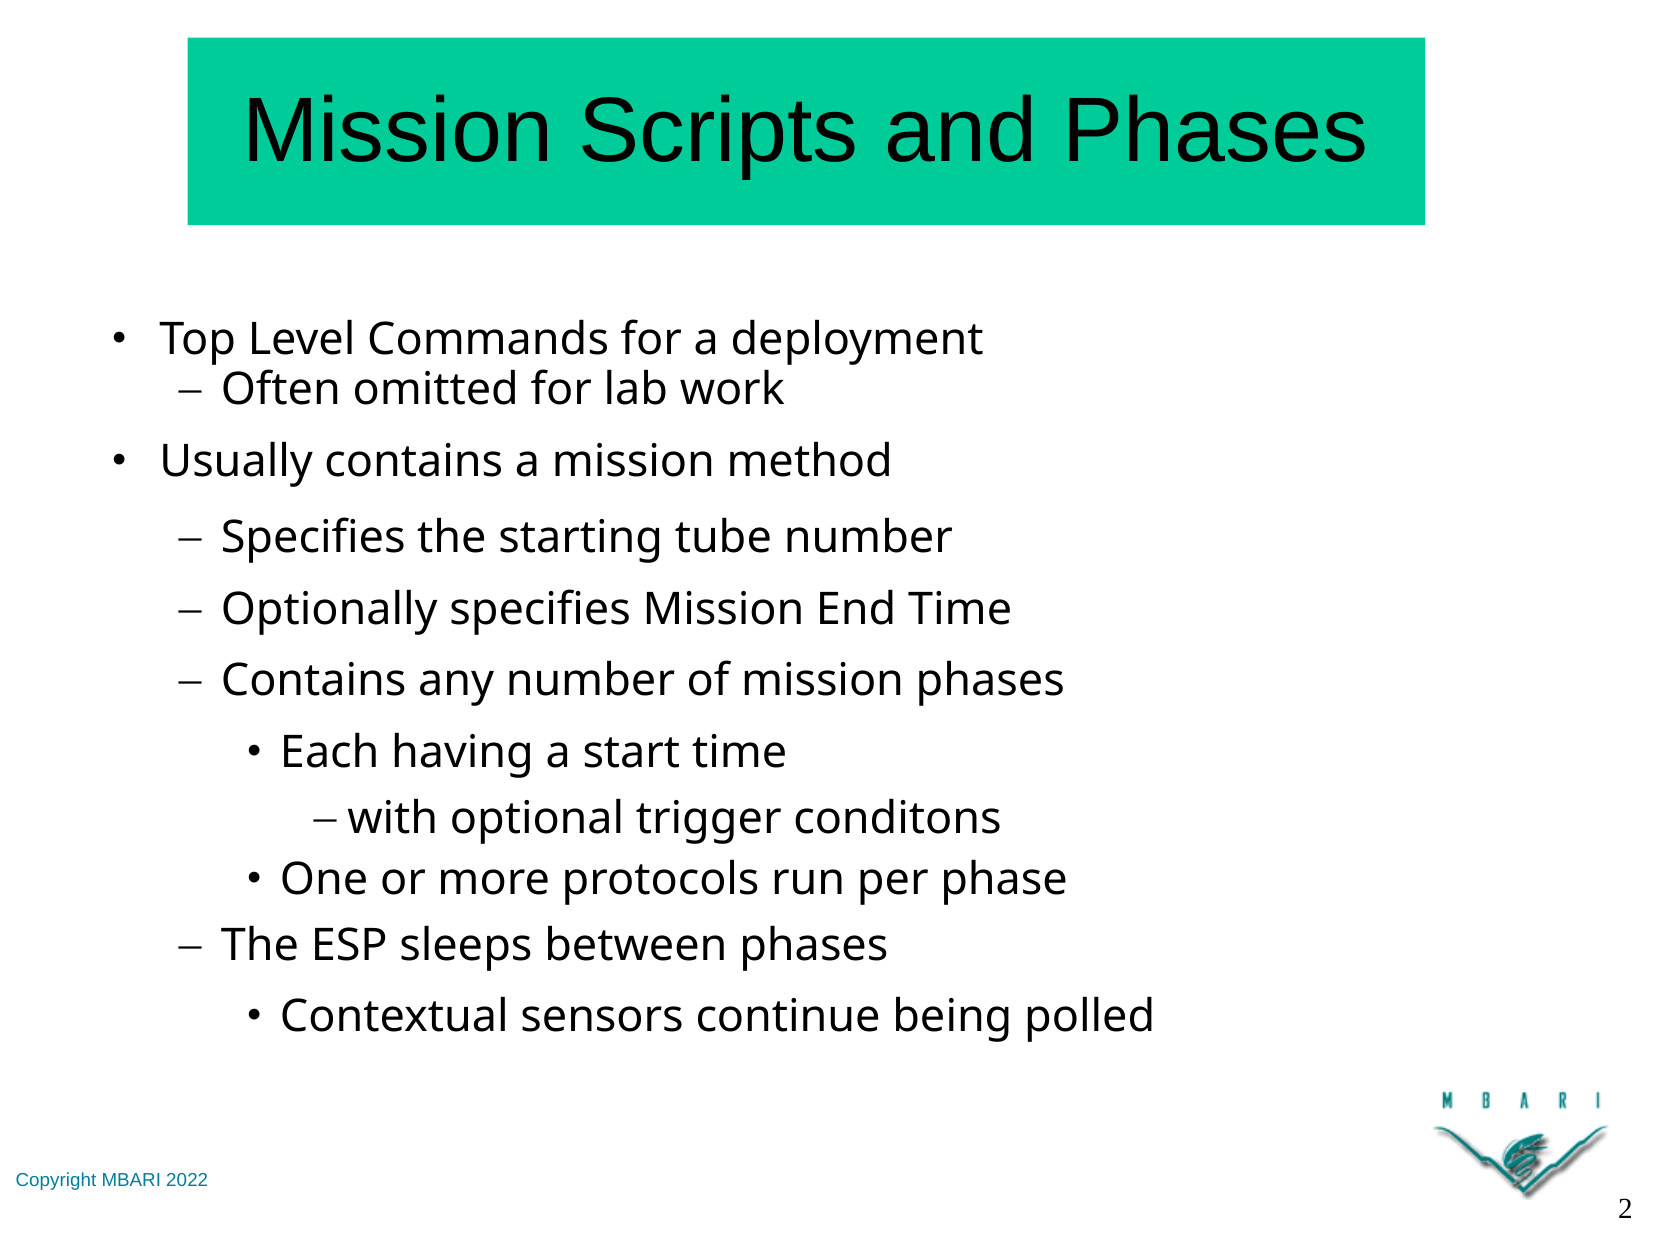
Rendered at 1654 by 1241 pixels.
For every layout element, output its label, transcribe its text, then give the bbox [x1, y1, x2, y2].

list [298, 932, 1654, 1241]
list Top Level Commands for a deployment Often omitted for lab work Usually contains a mission method Specifies the starting tube number Optionally specifies Mission End Time Contains any number of mission phases Each having a start time with optional trigger conditons One or more protocols run per phase The ESP sleeps between phases Contextual sensors continue being polled [96, 253, 1501, 1053]
title Mission Scripts and Phases [187, 37, 1426, 226]
